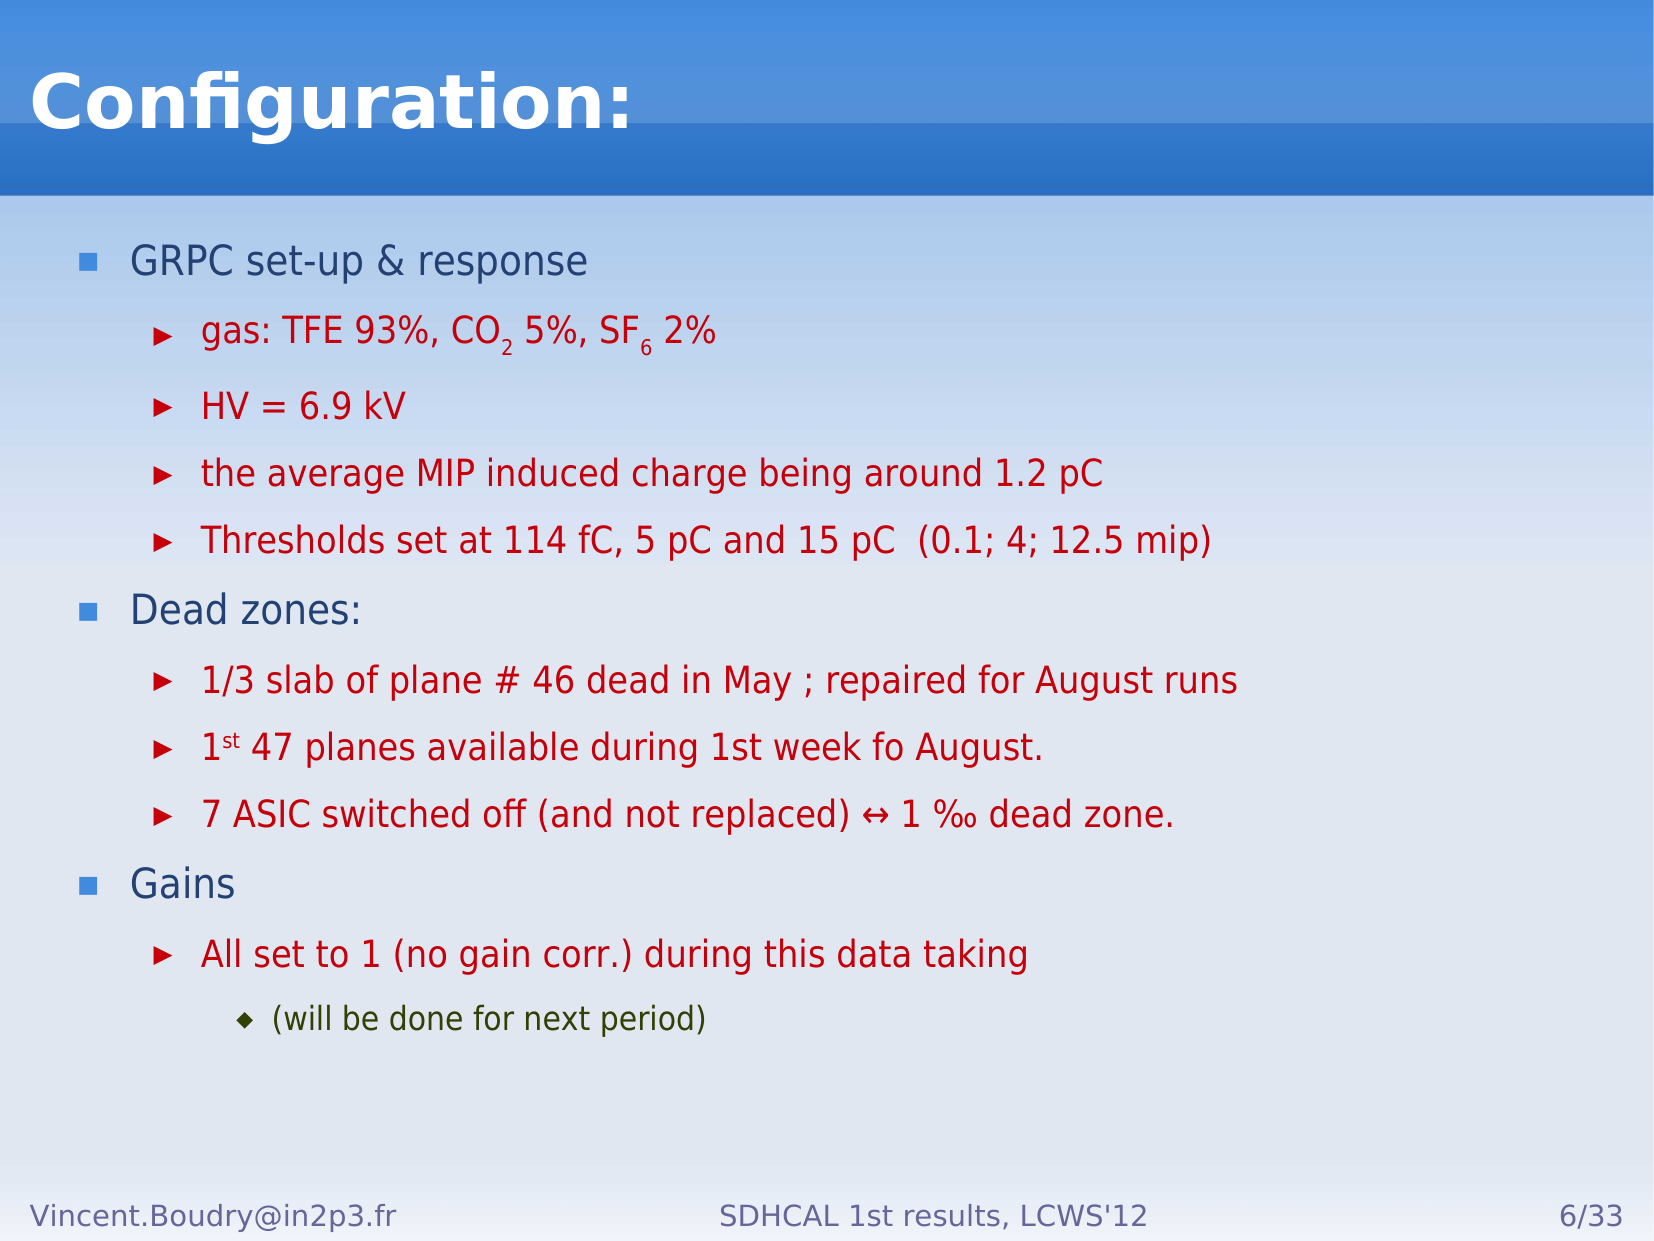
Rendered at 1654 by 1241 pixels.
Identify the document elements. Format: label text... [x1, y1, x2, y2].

picture [0, 0, 1654, 1241]
list GRPC set-up & response gas: TFE 93%, CO2 5%, SF6 2% HV = 6.9 kV the average MIP induced charge being around 1.2 pC Thresholds set at 114 fC, 5 pC and 15 pC (0.1; 4; 12.5 mip) Dead zones: 1/3 slab of plane # 46 dead in May ; repaired for August runs 1st 47 planes available during 1st week fo August. 7 ASIC switched off (and not replaced) ↔ 1 ‰ dead zone. Gains All set to 1 (no gain corr.) during this data taking (will be done for next period) [59, 236, 1595, 1152]
title Configuration: [29, 0, 1654, 207]
